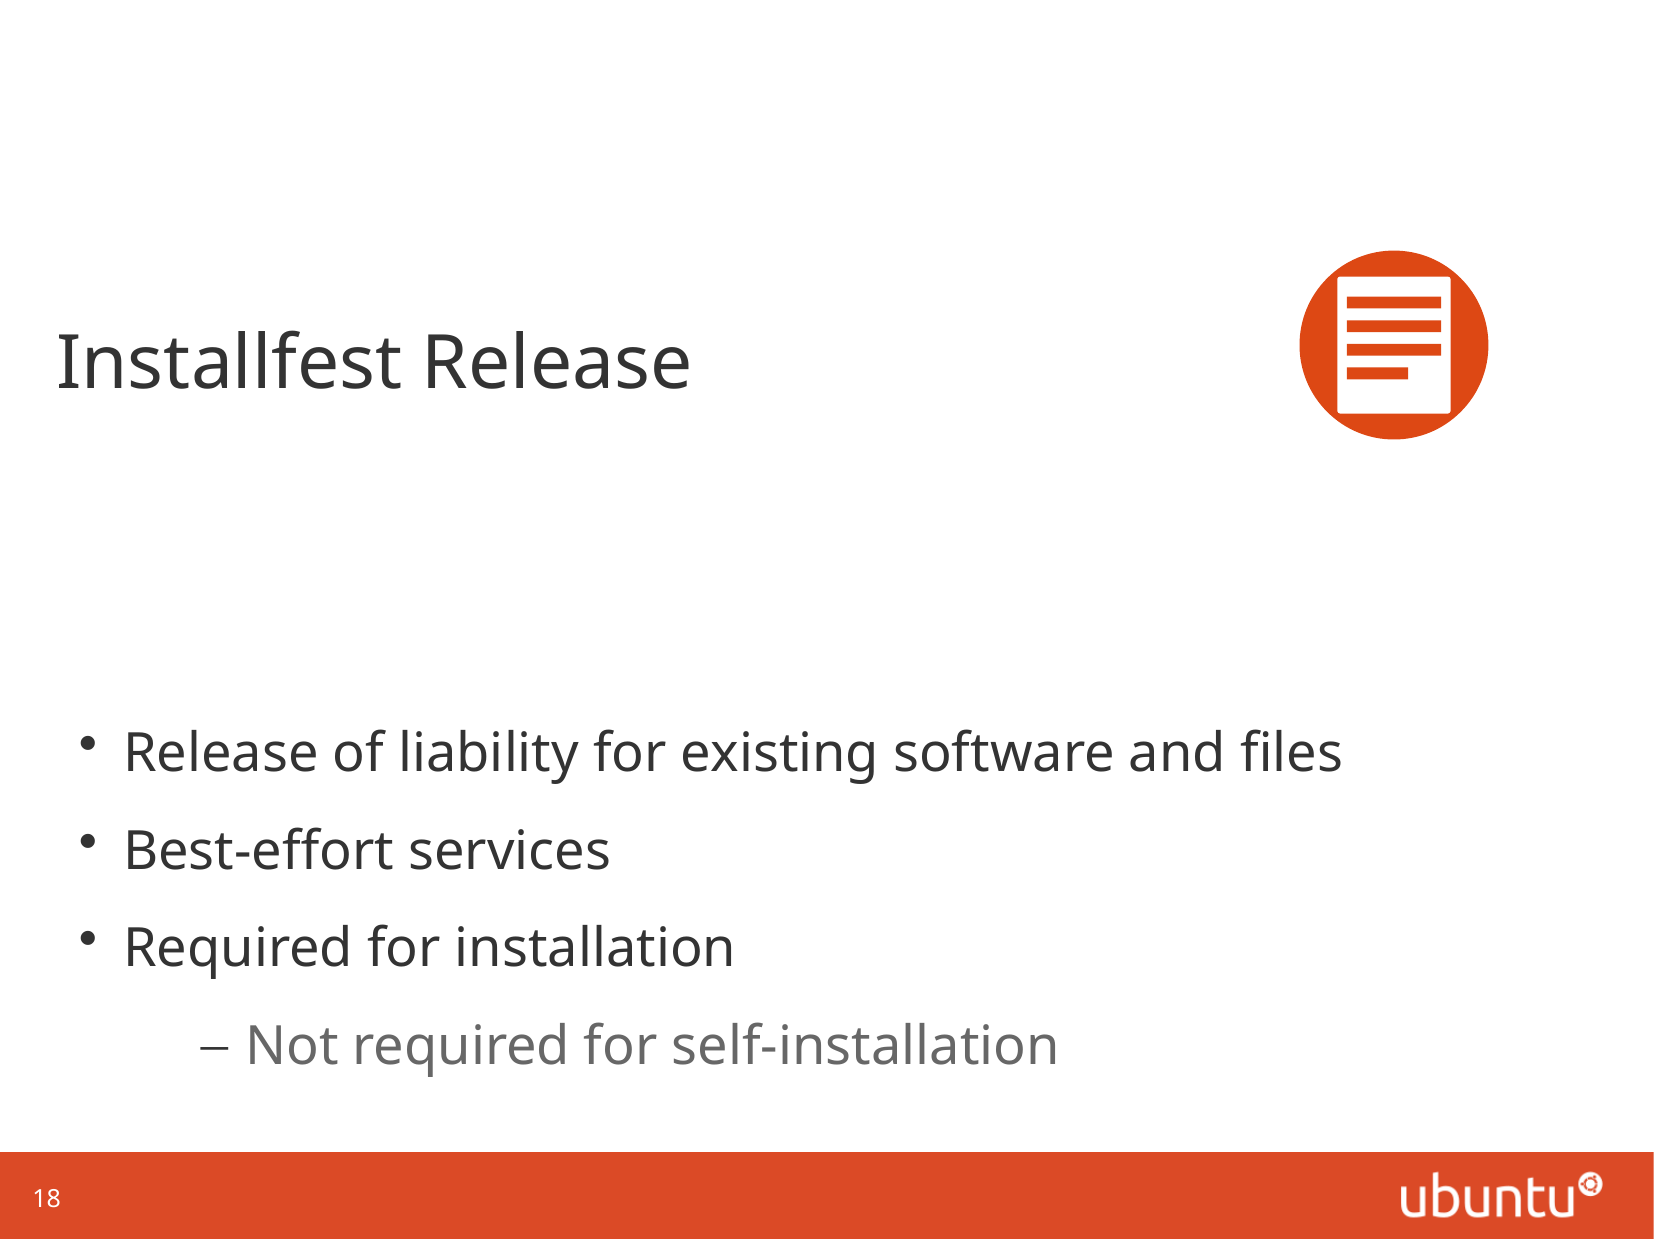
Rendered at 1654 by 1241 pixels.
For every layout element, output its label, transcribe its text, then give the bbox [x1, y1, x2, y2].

picture [1275, 226, 1513, 464]
title Installfest Release [56, 130, 1596, 587]
picture [1583, 1152, 1654, 1239]
list Release of liability for existing software and files Best-effort services Required for installation Not required for self-installation [70, 676, 1583, 1241]
picture [0, 1152, 70, 1239]
